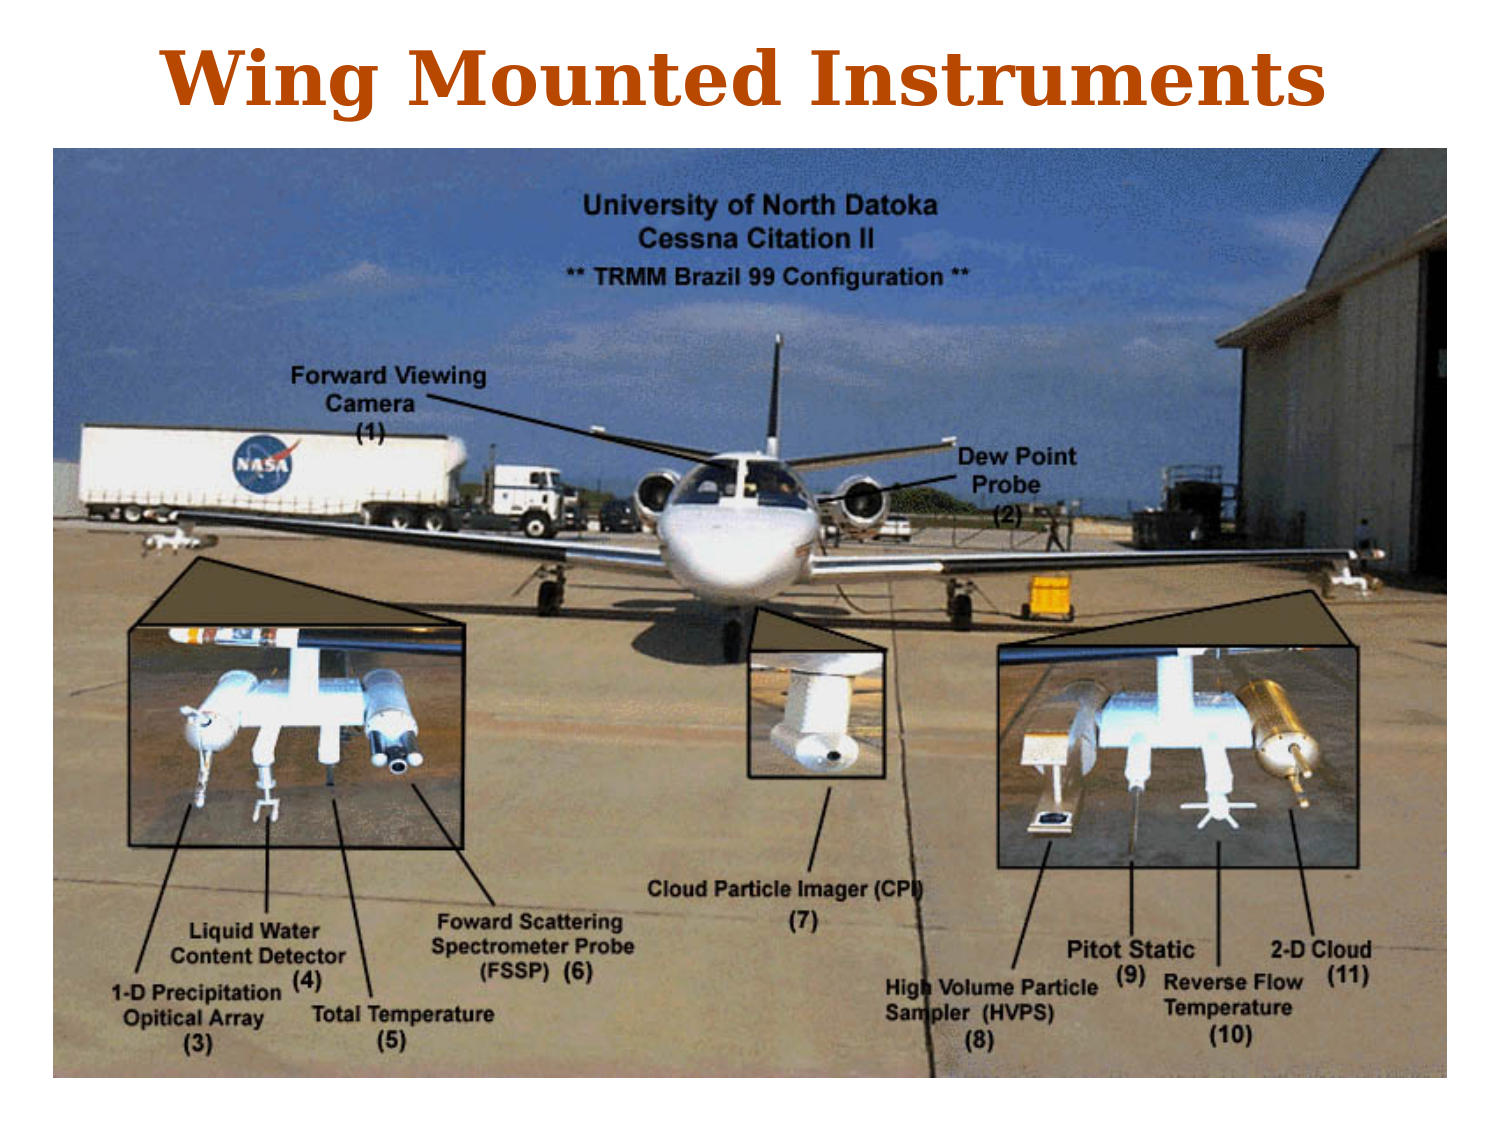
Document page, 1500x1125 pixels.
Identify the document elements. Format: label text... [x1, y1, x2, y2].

picture [53, 148, 1447, 1078]
title Wing Mounted Instruments [46, 23, 1443, 138]
